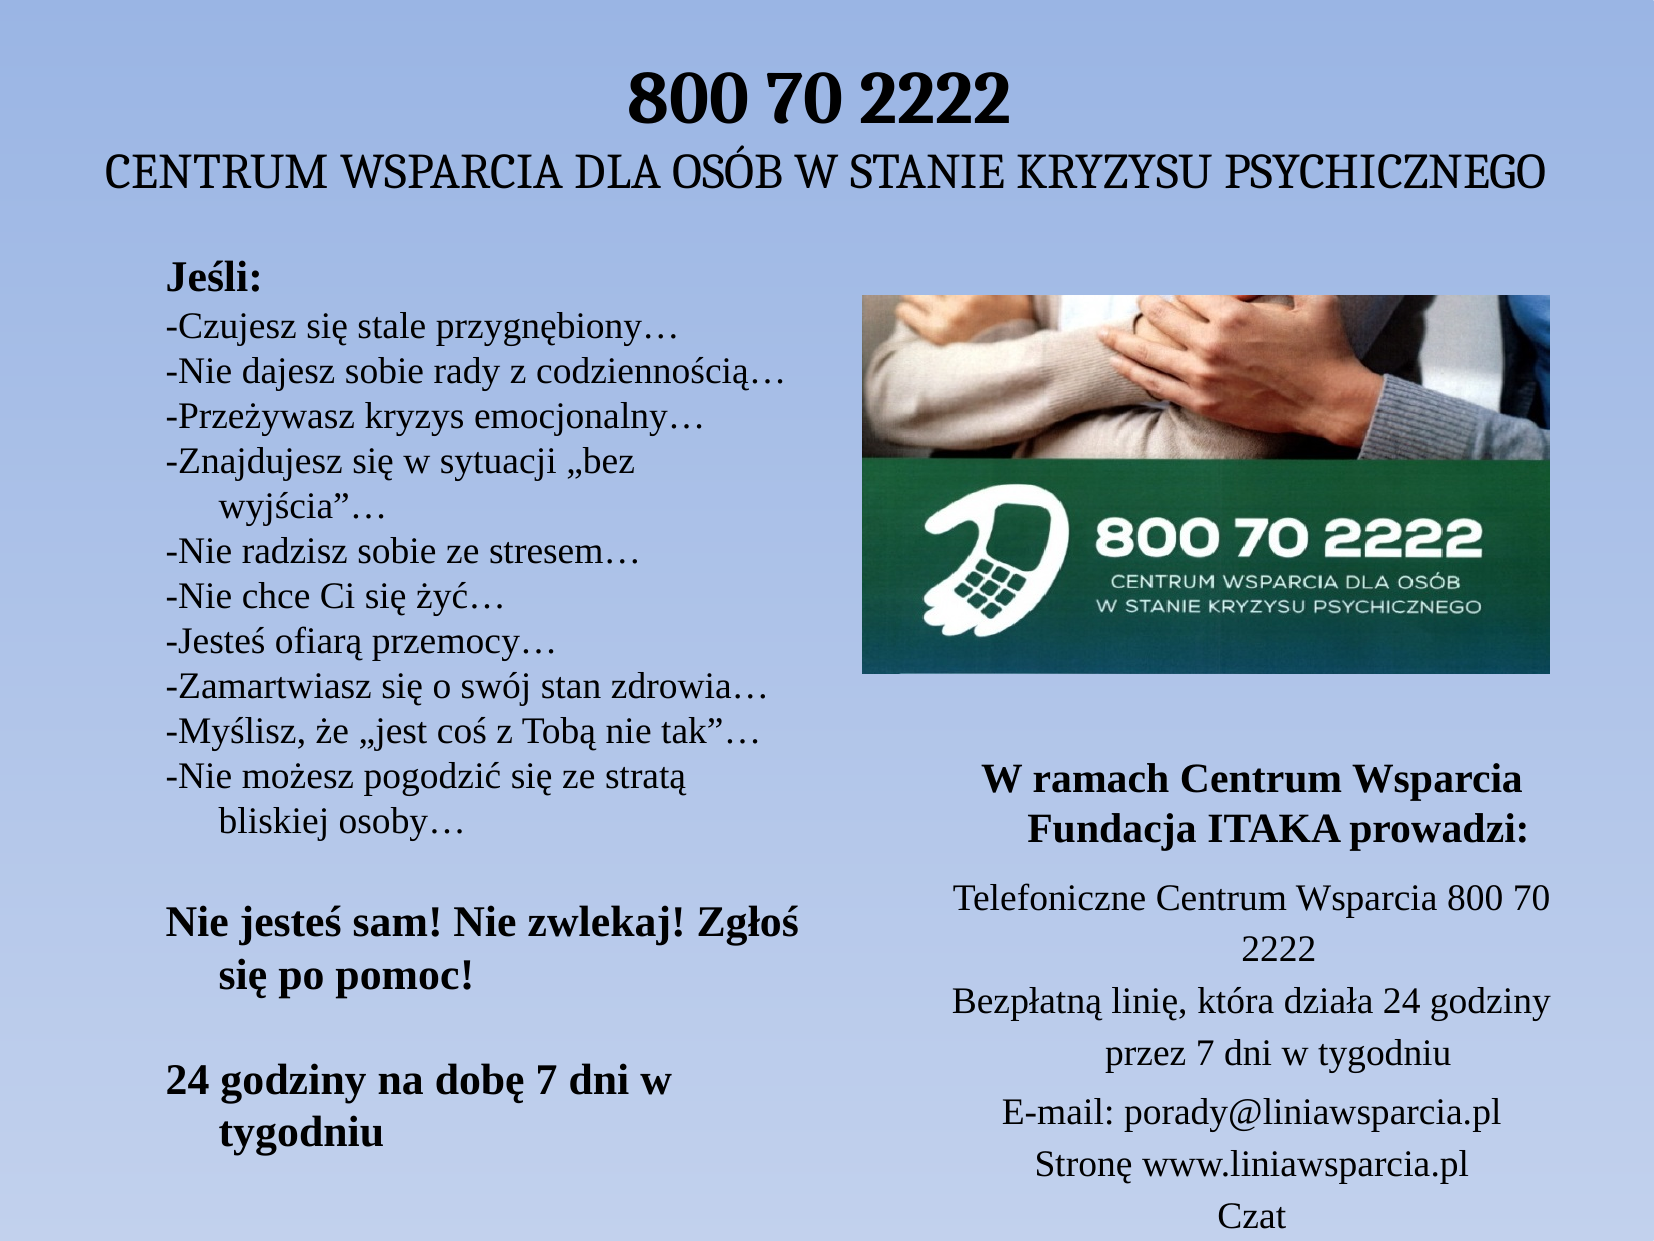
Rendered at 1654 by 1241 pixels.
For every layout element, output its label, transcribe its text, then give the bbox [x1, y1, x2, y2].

list W ramach Centrum Wsparcia Fundacja ITAKA prowadzi: Telefoniczne Centrum Wsparcia 800 70 2222 Bezpłatną linię, która działa 24 godziny przez 7 dni w tygodniu E-mail: porady@liniawsparcia.pl Stronę www.liniawsparcia.pl Czat [844, 750, 1571, 1241]
title 800 70 2222 CENTRUM WSPARCIA DLA OSÓB W STANIE KRYZYSU PSYCHICZNEGO [82, 22, 1571, 284]
picture [862, 295, 1550, 674]
list Jeśli: -Czujesz się stale przygnębiony… -Nie dajesz sobie rady z codziennością… -Przeżywasz kryzys emocjonalny… -Znajdujesz się w sytuacji „bez wyjścia”… -Nie radzisz sobie ze stresem… -Nie chce Ci się żyć… -Jesteś ofiarą przemocy… -Zamartwiasz się o swój stan zdrowia… -Myślisz, że „jest coś z Tobą nie tak”… -Nie możesz pogodzić się ze stratą bliskiej osoby… Nie jesteś sam! Nie zwlekaj! Zgłoś się po pomoc! 24 godziny na dobę 7 dni w tygodniu [77, 248, 804, 1178]
